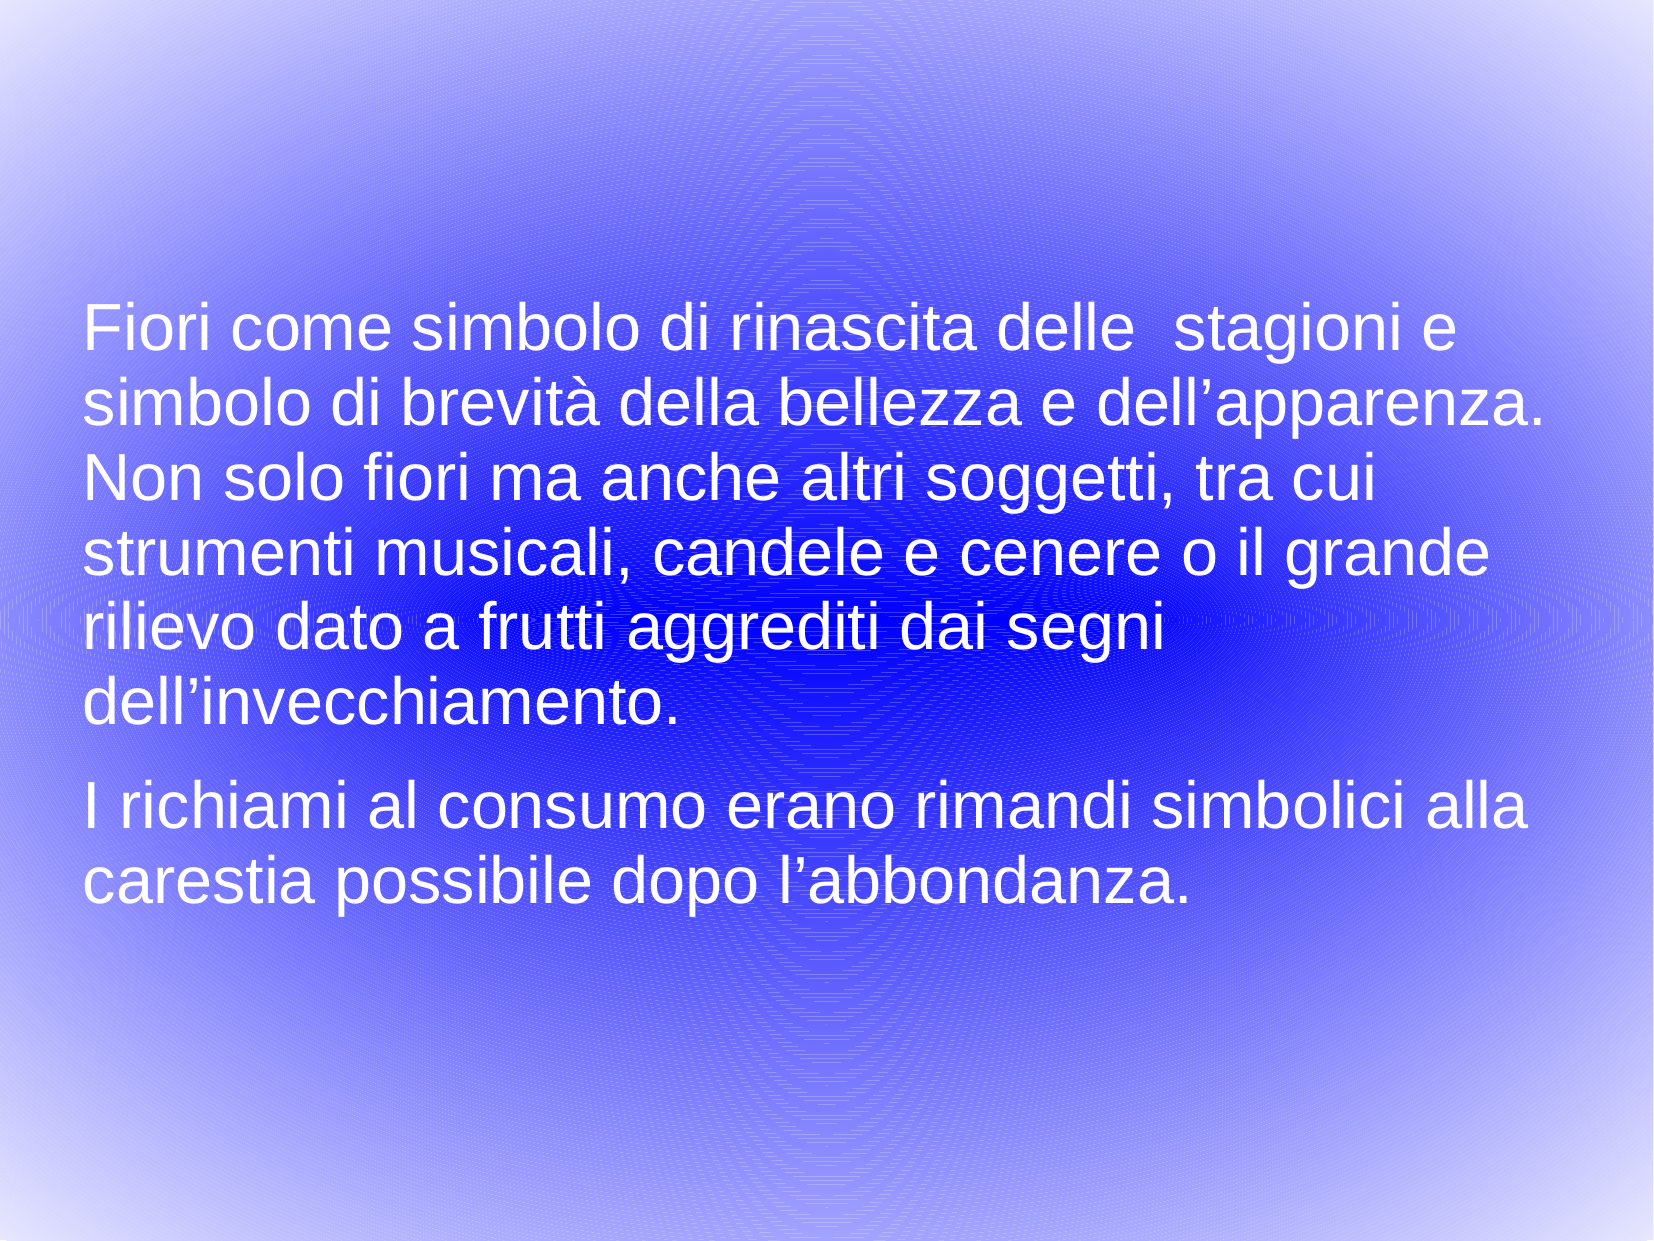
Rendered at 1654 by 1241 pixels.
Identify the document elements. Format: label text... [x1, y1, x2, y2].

list Fiori come simbolo di rinascita delle stagioni e simbolo di brevità della bellezza e dell’apparenza. Non solo fiori ma anche altri soggetti, tra cui strumenti musicali, candele e cenere o il grande rilievo dato a frutti aggrediti dai segni dell’invecchiamento. I richiami al consumo erano rimandi simbolici alla carestia possibile dopo l’abbondanza. [82, 290, 1571, 1109]
title [82, 49, 1571, 257]
